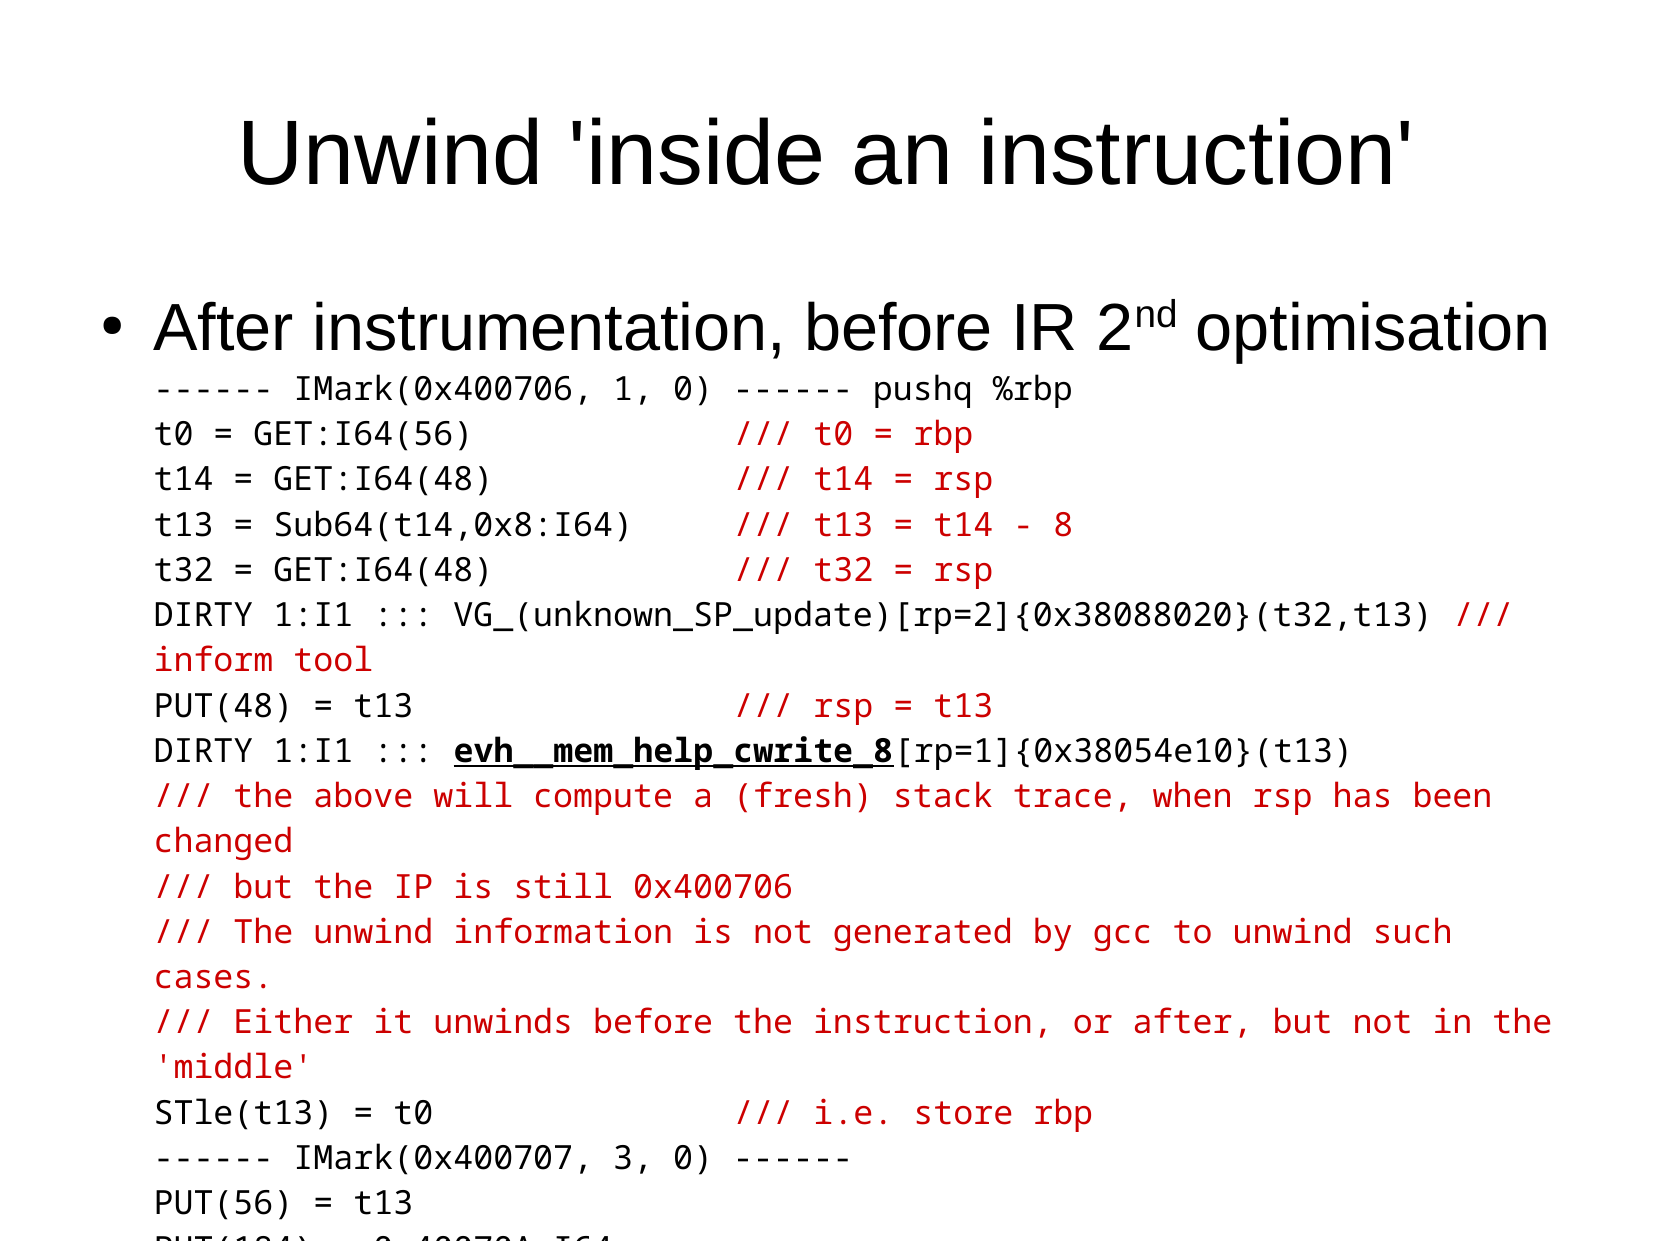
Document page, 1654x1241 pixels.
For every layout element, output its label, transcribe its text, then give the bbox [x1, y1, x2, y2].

title Unwind 'inside an instruction' [82, 49, 1571, 257]
list After instrumentation, before IR 2nd optimisation ------ IMark(0x400706, 1, 0) ------ pushq %rbp t0 = GET:I64(56) /// t0 = rbp t14 = GET:I64(48) /// t14 = rsp t13 = Sub64(t14,0x8:I64) /// t13 = t14 - 8 t32 = GET:I64(48) /// t32 = rsp DIRTY 1:I1 ::: VG_(unknown_SP_update)[rp=2]{0x38088020}(t32,t13) /// inform tool PUT(48) = t13 /// rsp = t13 DIRTY 1:I1 ::: evh__mem_help_cwrite_8[rp=1]{0x38054e10}(t13) /// the above will compute a (fresh) stack trace, when rsp has been changed /// but the IP is still 0x400706 /// The unwind information is not generated by gcc to unwind such cases. /// Either it unwinds before the instruction, or after, but not in the 'middle' STle(t13) = t0 /// i.e. store rbp ------ IMark(0x400707, 3, 0) ------ PUT(56) = t13 PUT(184) = 0x40070A:I64 [82, 290, 1571, 1186]
